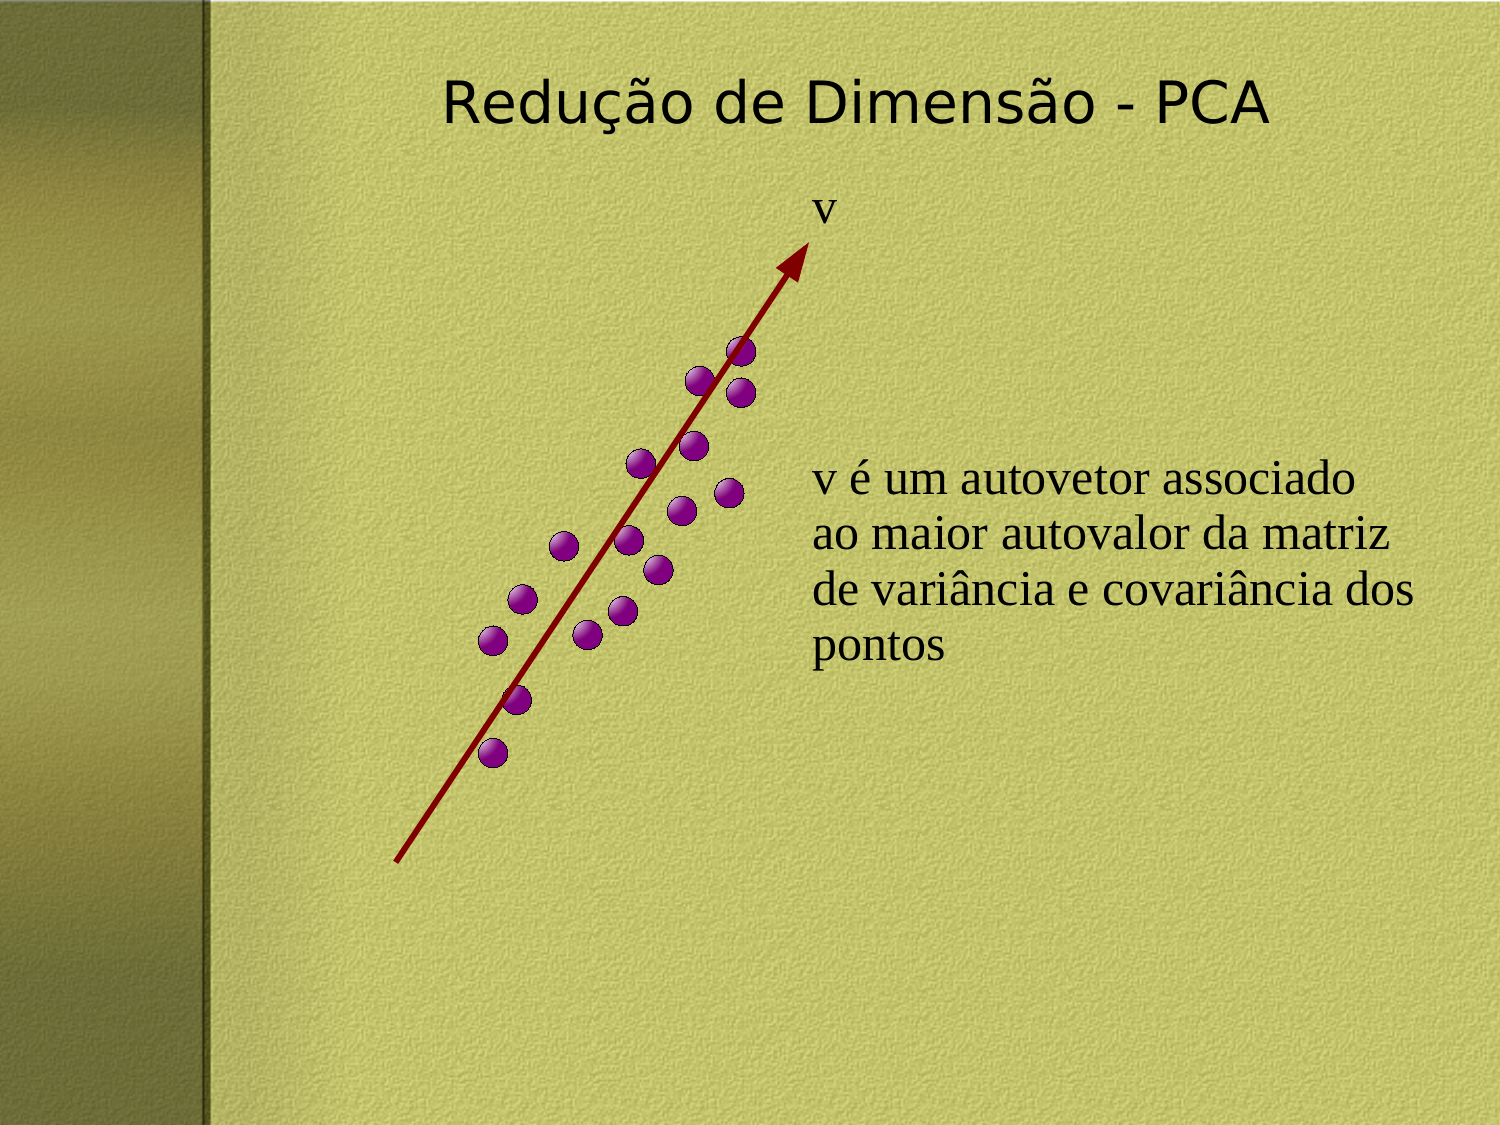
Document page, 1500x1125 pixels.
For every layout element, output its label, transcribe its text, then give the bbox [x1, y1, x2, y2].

text_box [478, 625, 508, 656]
title Redução de Dimensão - PCA [206, 9, 1500, 198]
text_box [625, 448, 656, 479]
picture [0, 0, 1500, 1125]
text_box [733, 338, 756, 367]
text_box [714, 478, 745, 508]
text_box [726, 377, 756, 408]
text_box [507, 584, 538, 615]
text_box v [797, 171, 852, 256]
text_box [685, 366, 715, 396]
text_box [549, 531, 579, 562]
text_box [679, 431, 709, 461]
text_box [608, 596, 638, 626]
text_box [667, 496, 697, 526]
text_box v é um autovetor associado ao maior autovalor da matriz de variância e covariância dos pontos [797, 442, 1432, 735]
text_box [572, 620, 603, 650]
text_box [503, 685, 532, 715]
text_box [726, 336, 742, 358]
text_box [478, 738, 508, 768]
text_box [614, 525, 644, 556]
text_box [643, 555, 674, 585]
